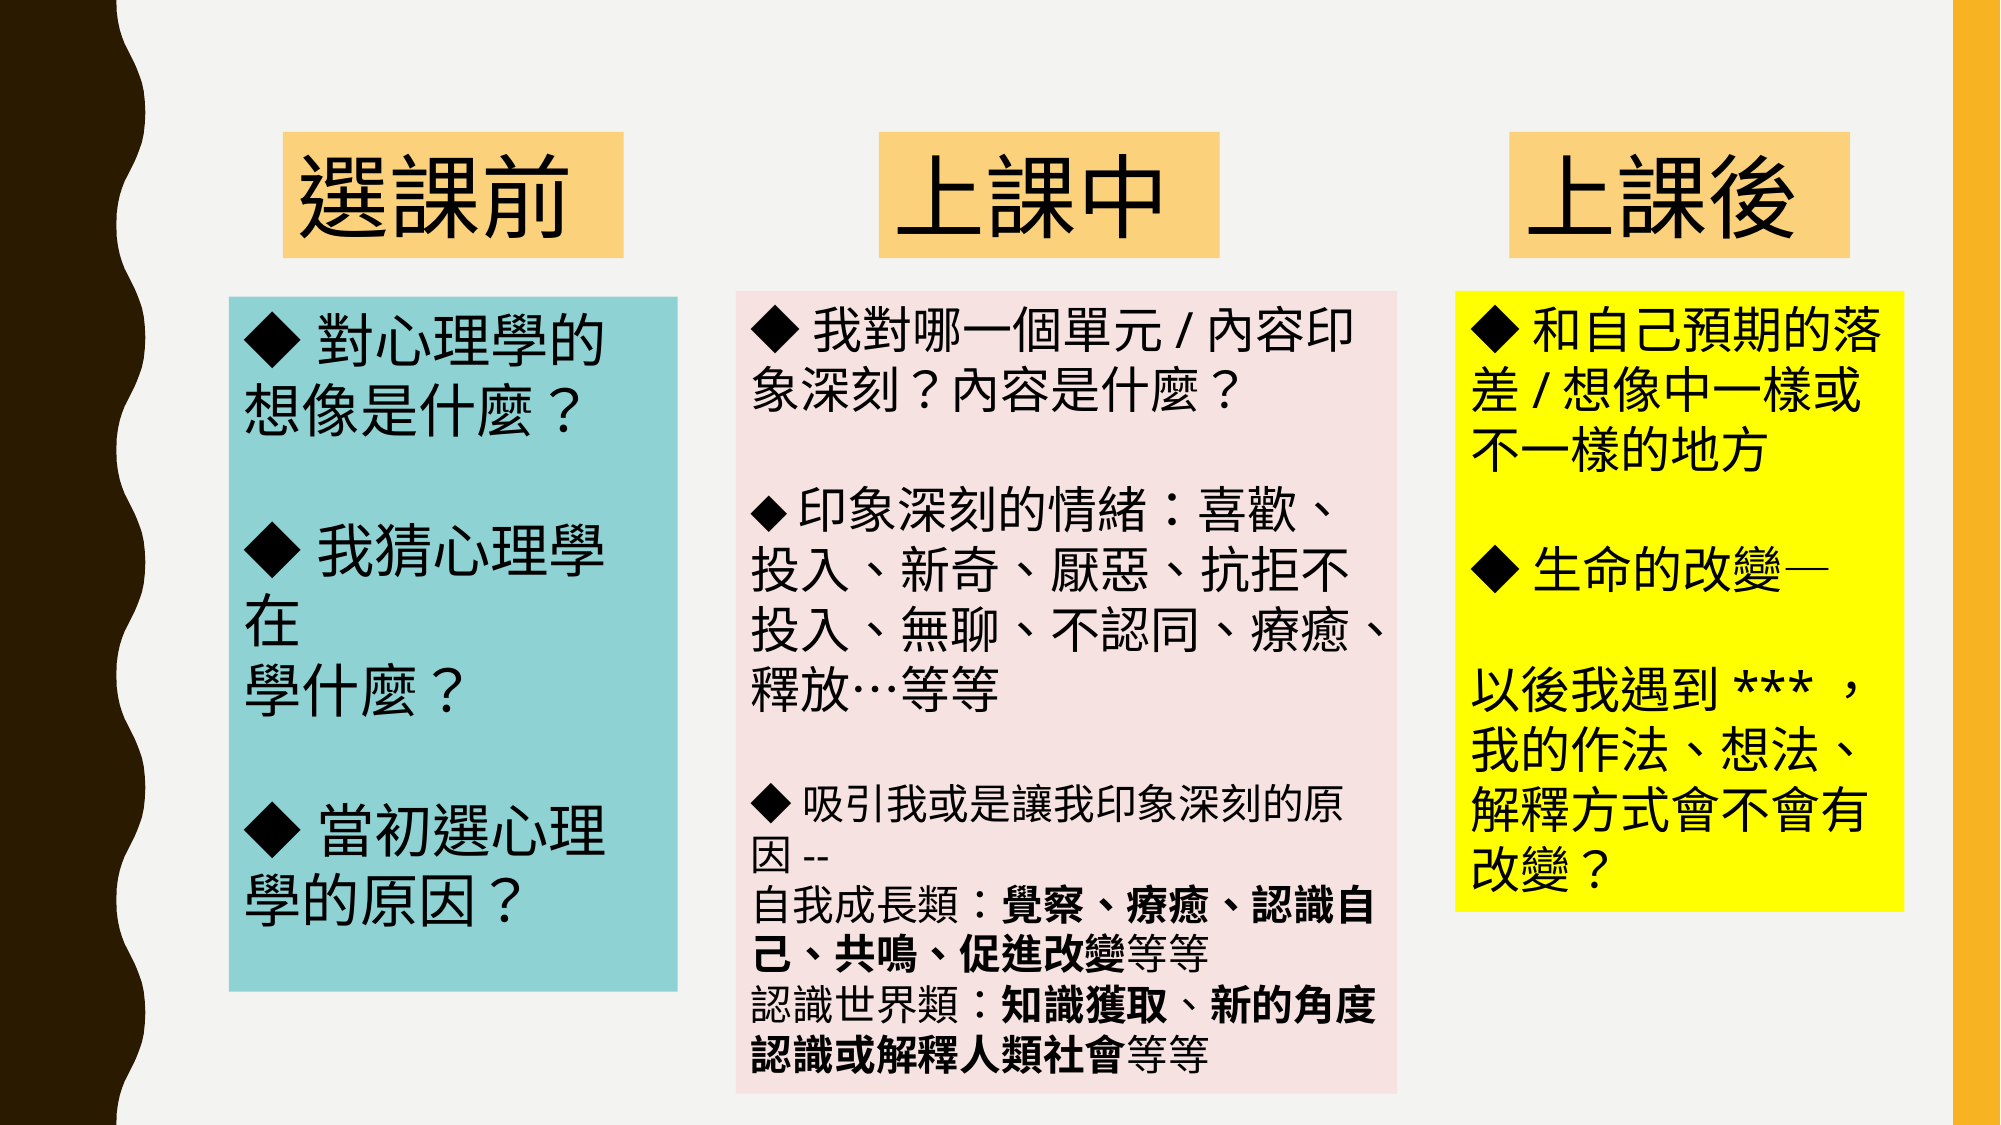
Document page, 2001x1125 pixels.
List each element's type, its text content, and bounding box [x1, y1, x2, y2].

text_box ◆對心理學的想像是什麼？ ◆我猜心理學在 學什麼？ ◆當初選心理學的原因？ [228, 296, 678, 928]
text_box 上課中 [878, 131, 1220, 259]
text_box 上課後 [1509, 131, 1851, 259]
text_box ◆我對哪一個單元/內容印象深刻？內容是什麼？ ◆印象深刻的情緒：喜歡、投入、新奇、厭惡、抗拒不投入、無聊、不認同、療癒、釋放…等等 ◆吸引我或是讓我印象深刻的原因-- 自我成長類：覺察、療癒、認識自己、共鳴、促進改變等等 認識世界類：知識獲取、新的角度認識或解釋人類社會等等 [735, 290, 1398, 1094]
text_box ◆和自己預期的落差/想像中一樣或不一樣的地方 ◆生命的改變— 以後我遇到***，我的作法、想法、解釋方式會不會有改變？ [1455, 290, 1905, 912]
text_box 選課前 [282, 131, 624, 259]
